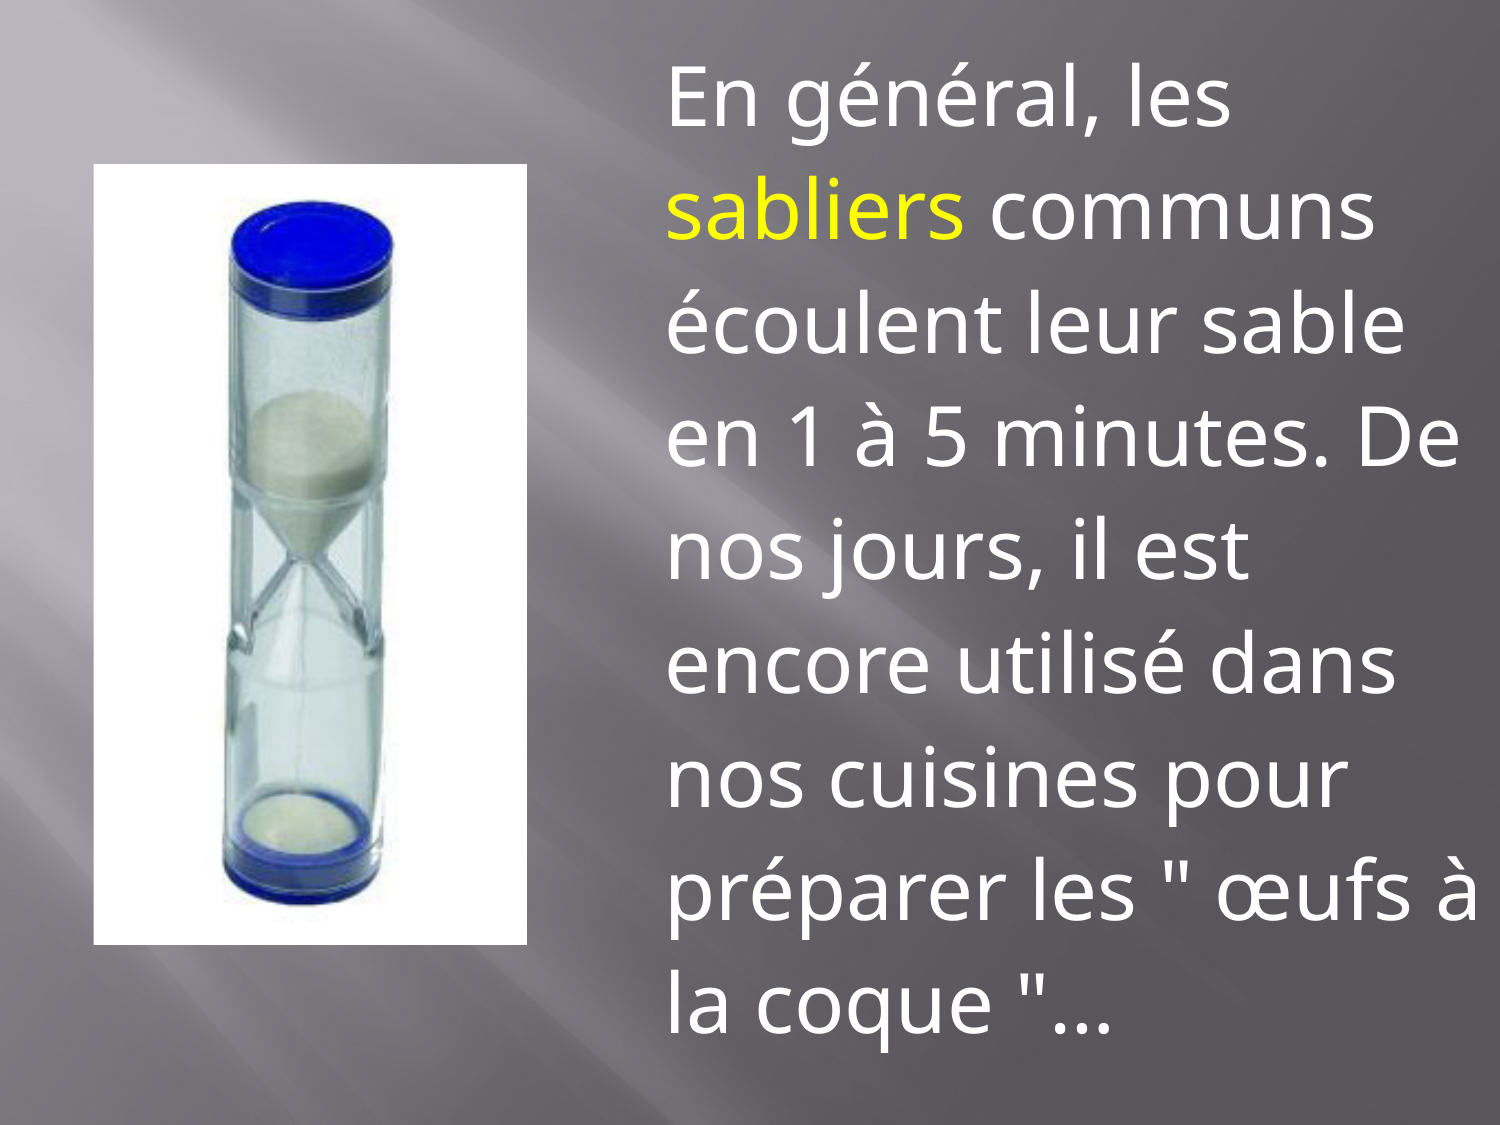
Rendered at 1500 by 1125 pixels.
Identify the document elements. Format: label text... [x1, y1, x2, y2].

picture [0, 0, 1500, 1125]
text_box En général, les sabliers communs écoulent leur sable en 1 à 5 minutes. De nos jours, il est encore utilisé dans nos cuisines pour préparer les " œufs à la coque "… [649, 29, 1500, 1125]
